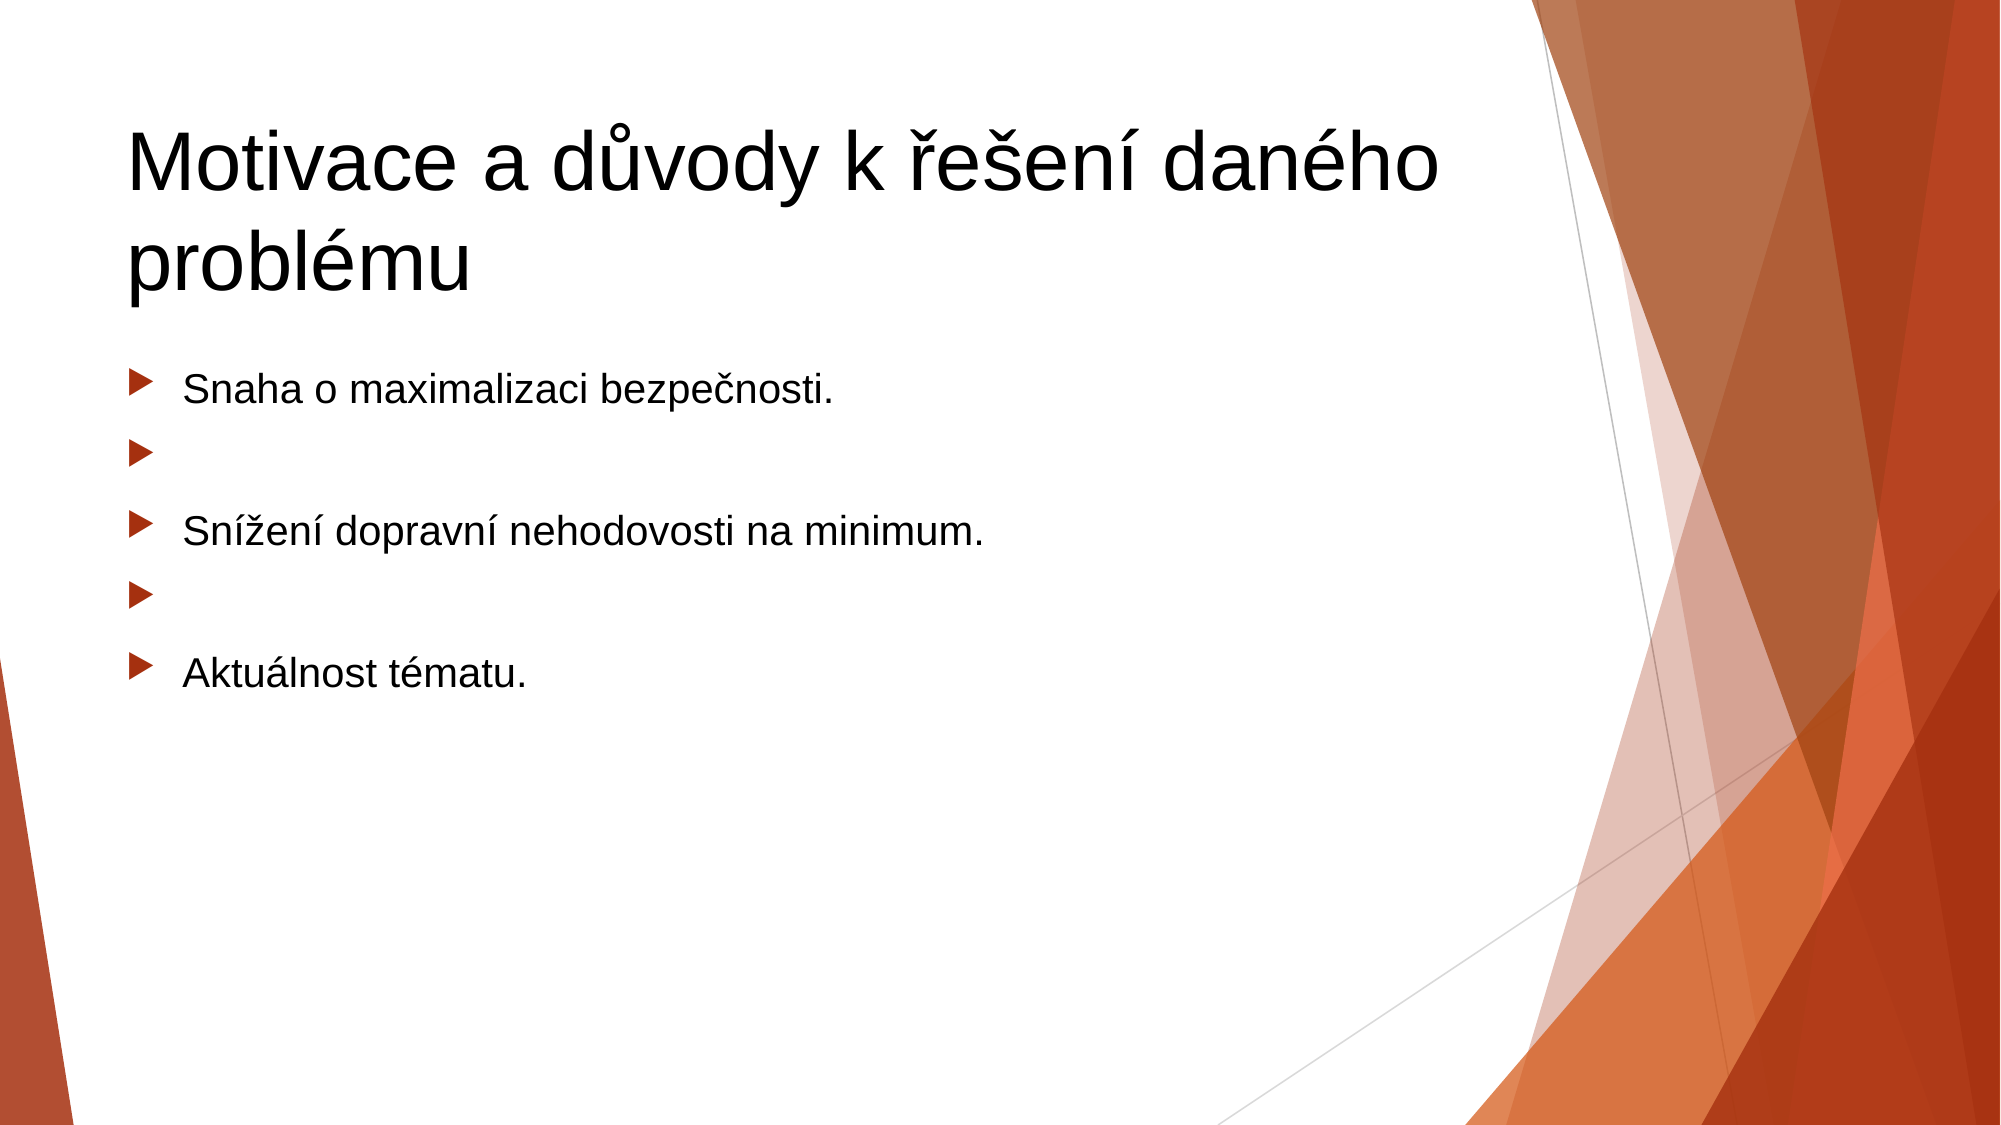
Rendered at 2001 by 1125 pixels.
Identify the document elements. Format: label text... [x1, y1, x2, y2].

title Motivace a důvody k řešení daného problému [111, 99, 1522, 317]
list Snaha o maximalizaci bezpečnosti. Snížení dopravní nehodovosti na minimum. Aktuálnost tématu. [111, 354, 1522, 992]
